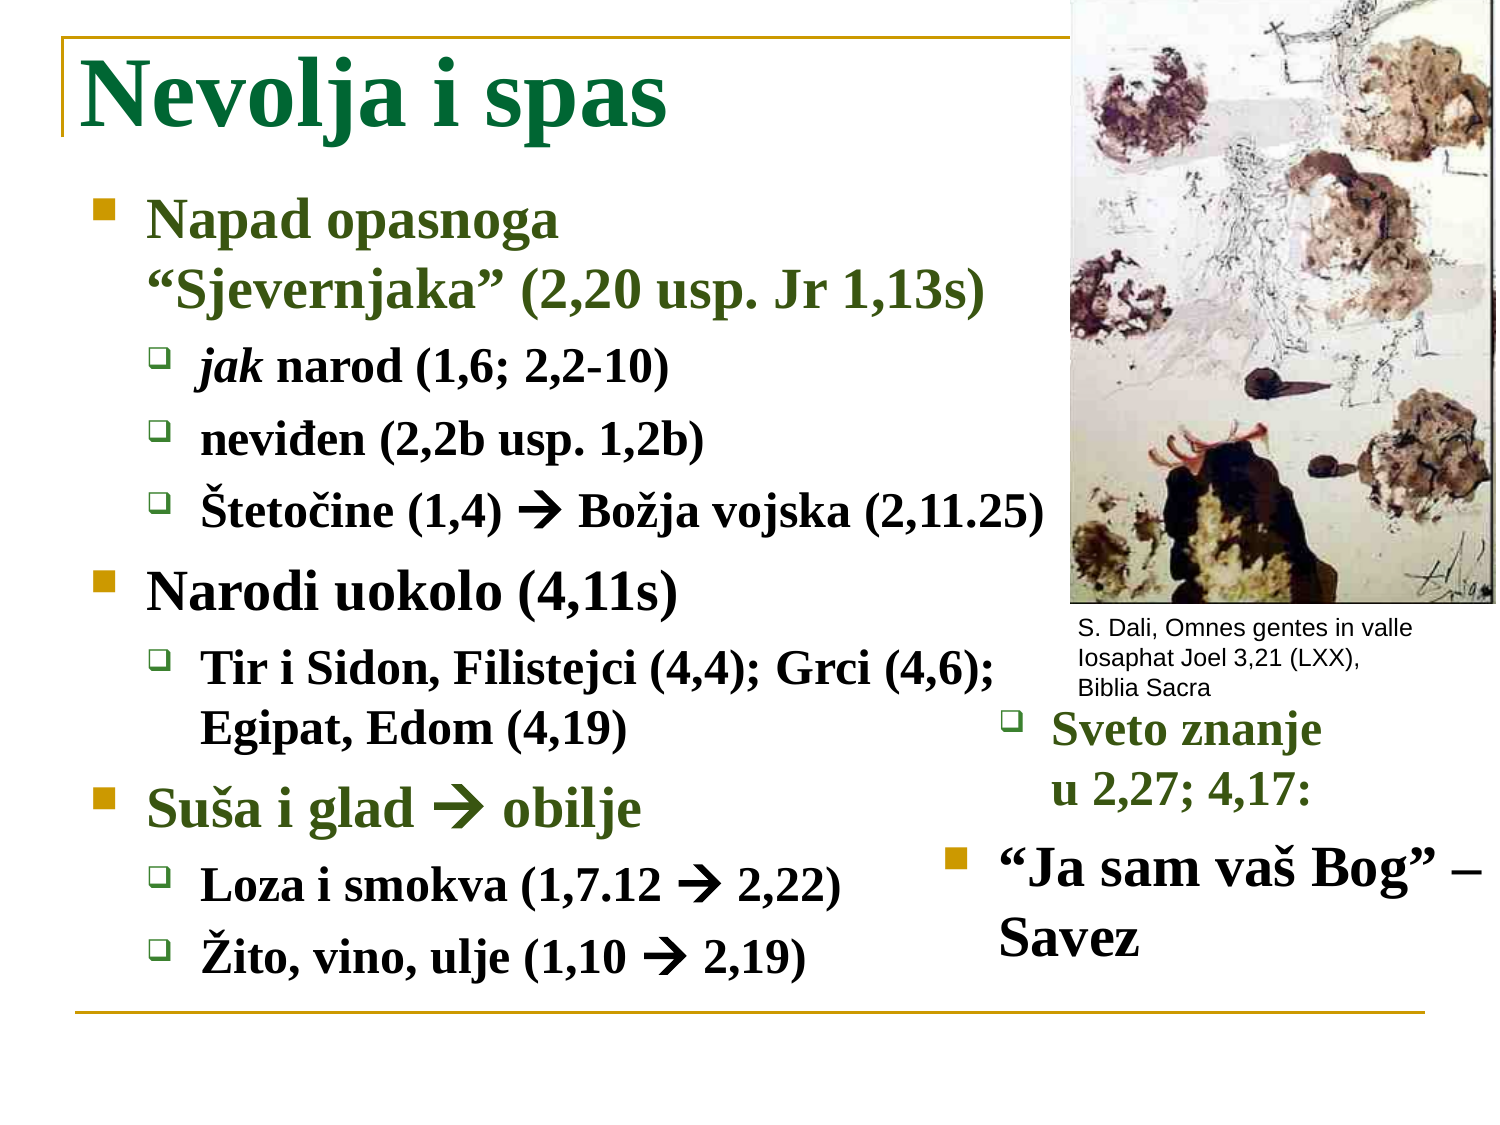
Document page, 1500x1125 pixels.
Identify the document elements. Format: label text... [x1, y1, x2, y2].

text_box S. Dali, Omnes gentes in valle Iosaphat Joel 3,21 (LXX), Biblia Sacra [1062, 603, 1500, 710]
list Napad opasnoga “Sjevernjaka” (2,20 usp. Jr 1,13s) jak narod (1,6; 2,2-10) neviđen (2,2b usp. 1,2b) Štetočine (1,4)  Božja vojska (2,11.25) Narodi uokolo (4,11s) Tir i Sidon, Filistejci (4,4); Grci (4,6); Egipat, Edom (4,19) Suša i glad  obilje Loza i smokva (1,7.12  2,22) Žito, vino, ulje (1,10  2,19) [75, 172, 1070, 1006]
list Sveto znanje u 2,27; 4,17: “Ja sam vaš Bog” – Savez [927, 688, 1500, 994]
picture [1070, 0, 1496, 603]
title Nevolja i spas [64, 19, 1070, 206]
